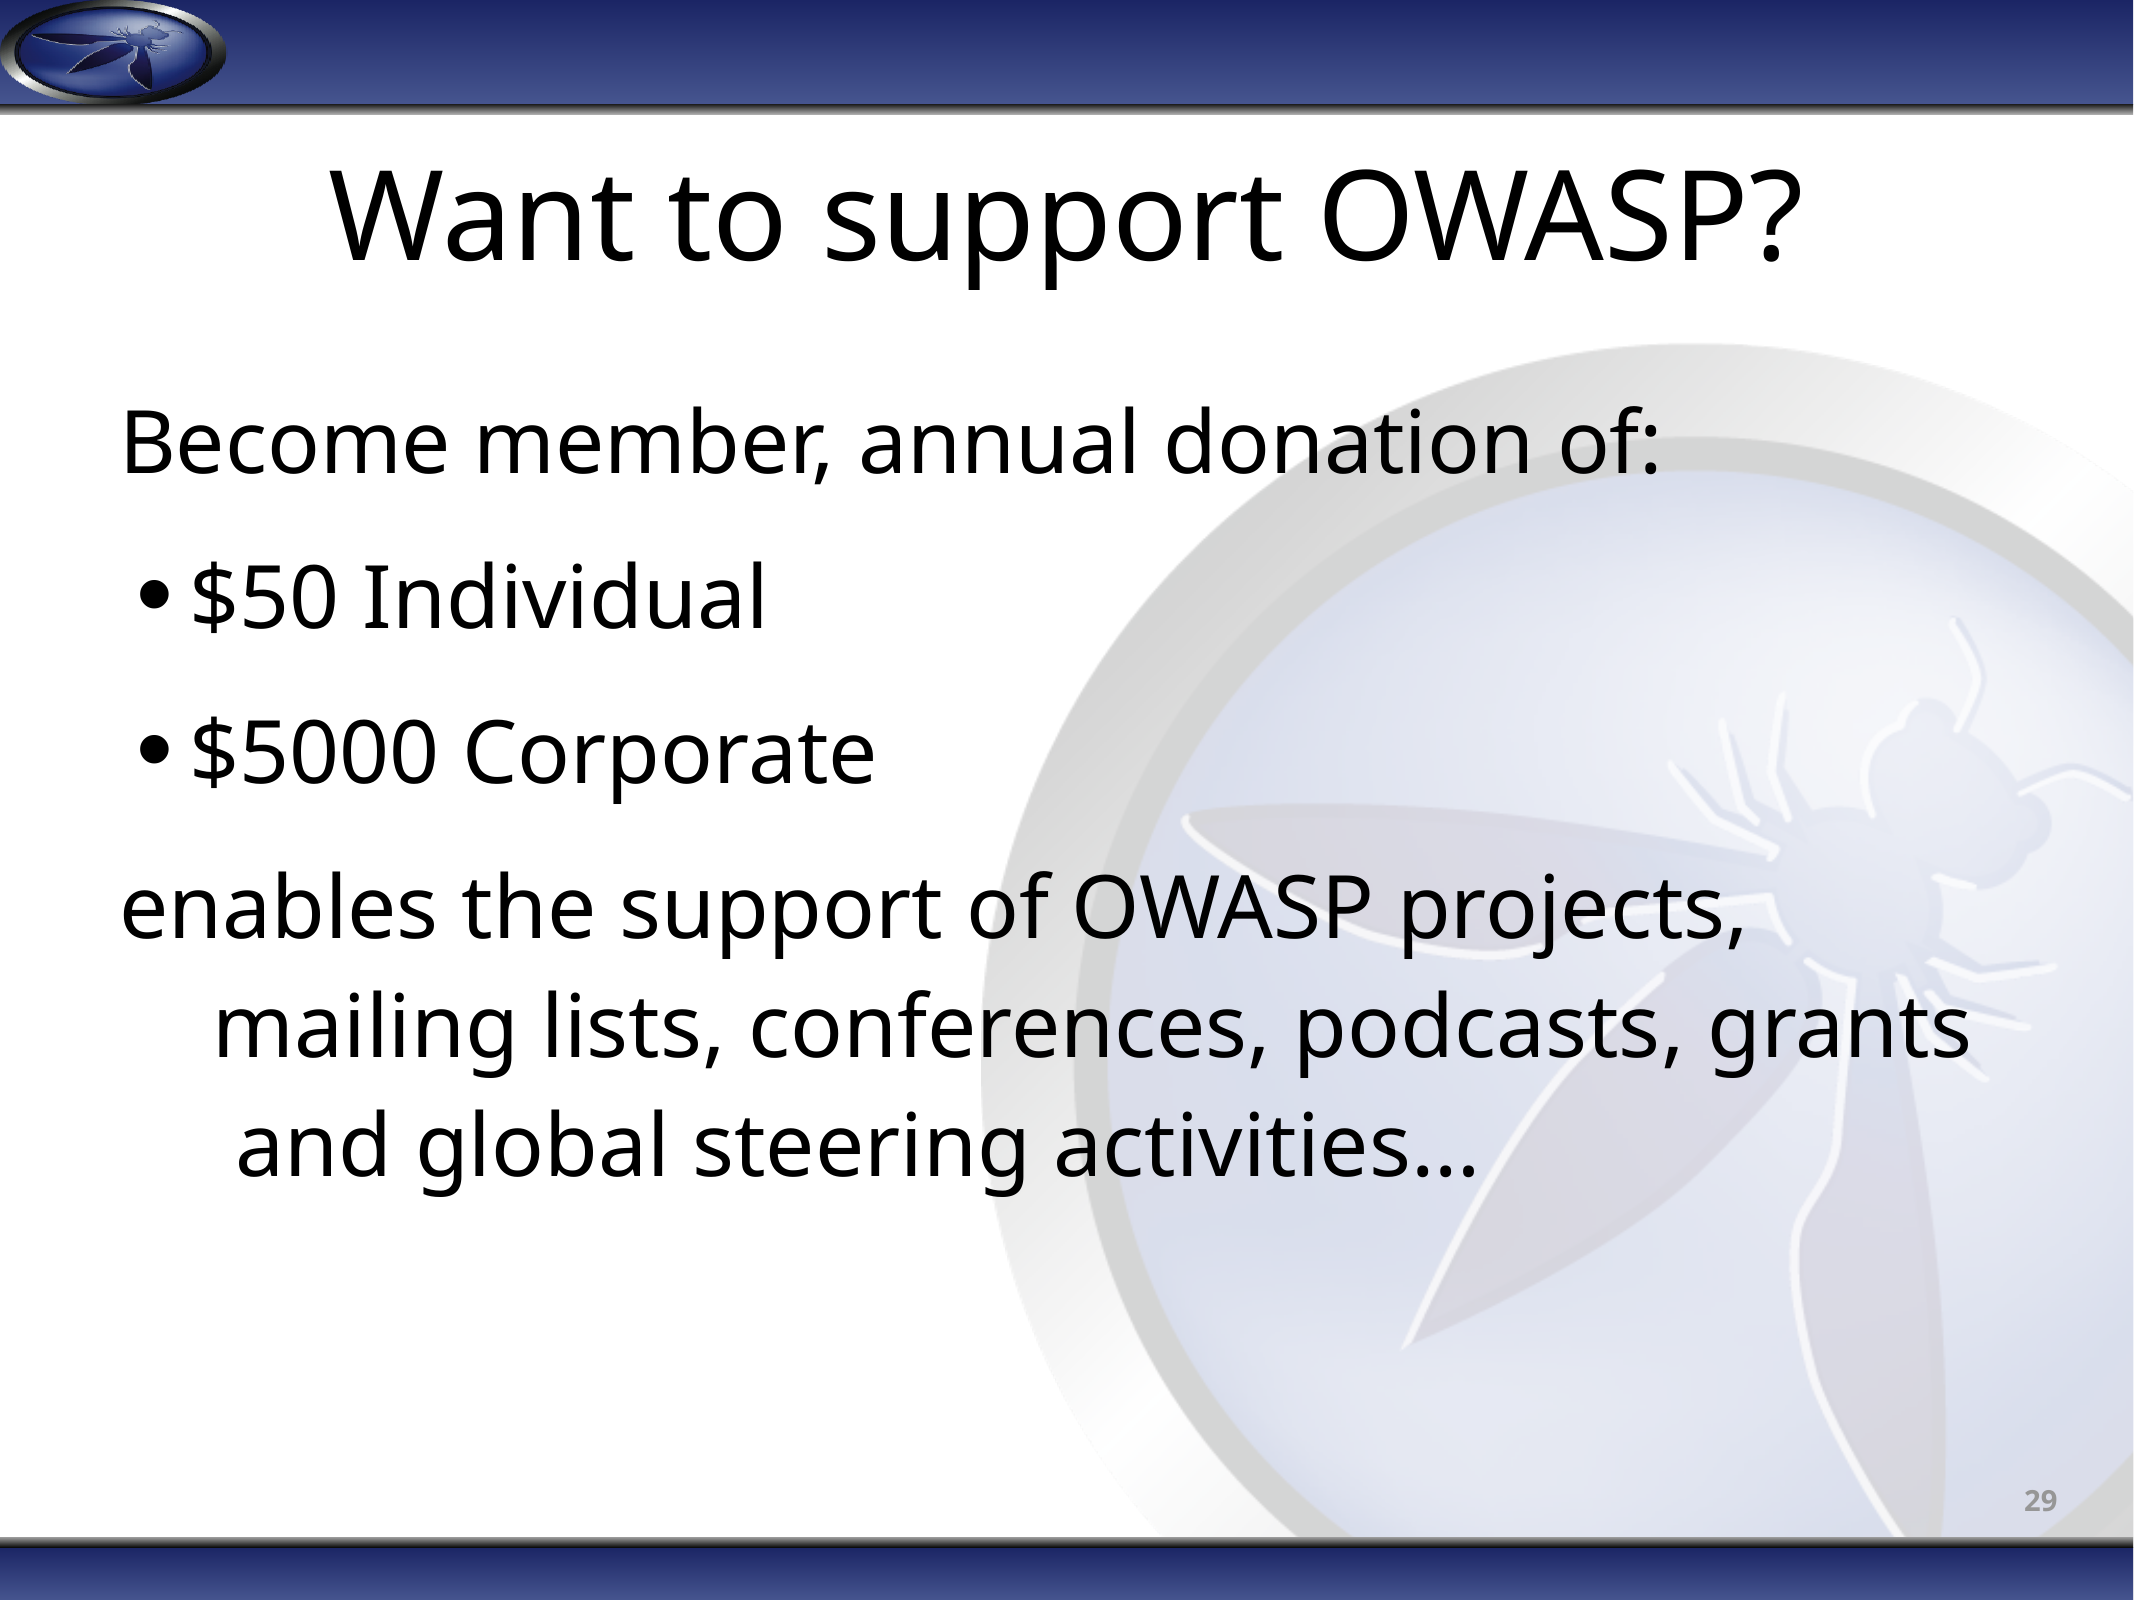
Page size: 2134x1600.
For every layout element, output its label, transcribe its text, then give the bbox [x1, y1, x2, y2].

list Become member, annual donation of: $50 Individual $5000 Corporate enables the support of OWASP projects, mailing lists, conferences, podcasts, grants and global steering activities… [54, 375, 2098, 1313]
text_box <number> [2002, 1471, 2098, 1526]
picture [0, 0, 228, 104]
title Want to support OWASP? [208, 125, 1925, 350]
picture [981, 339, 2134, 1600]
